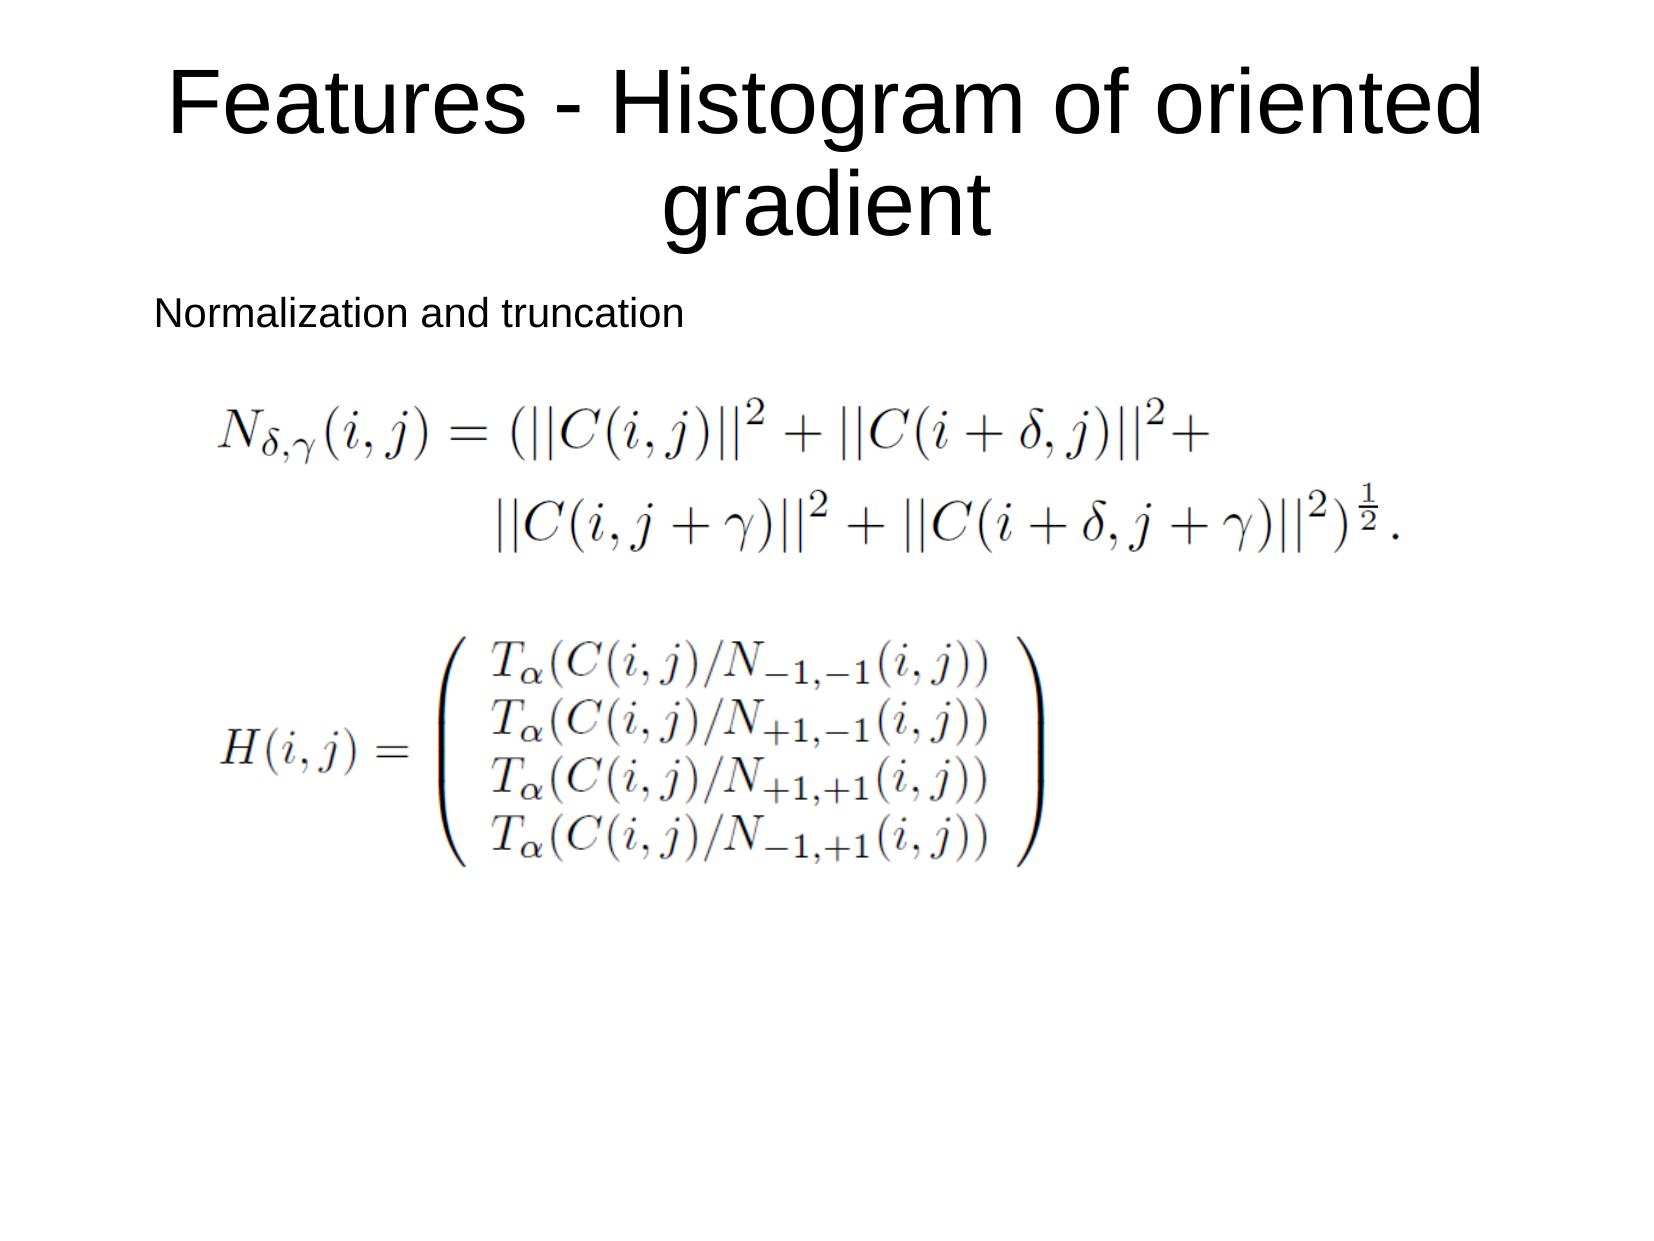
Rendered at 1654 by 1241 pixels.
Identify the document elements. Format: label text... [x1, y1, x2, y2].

picture [206, 615, 1060, 886]
title Features - Histogram of oriented gradient [82, 49, 1571, 257]
list Normalization and truncation [82, 290, 1571, 1109]
picture [206, 383, 1418, 576]
